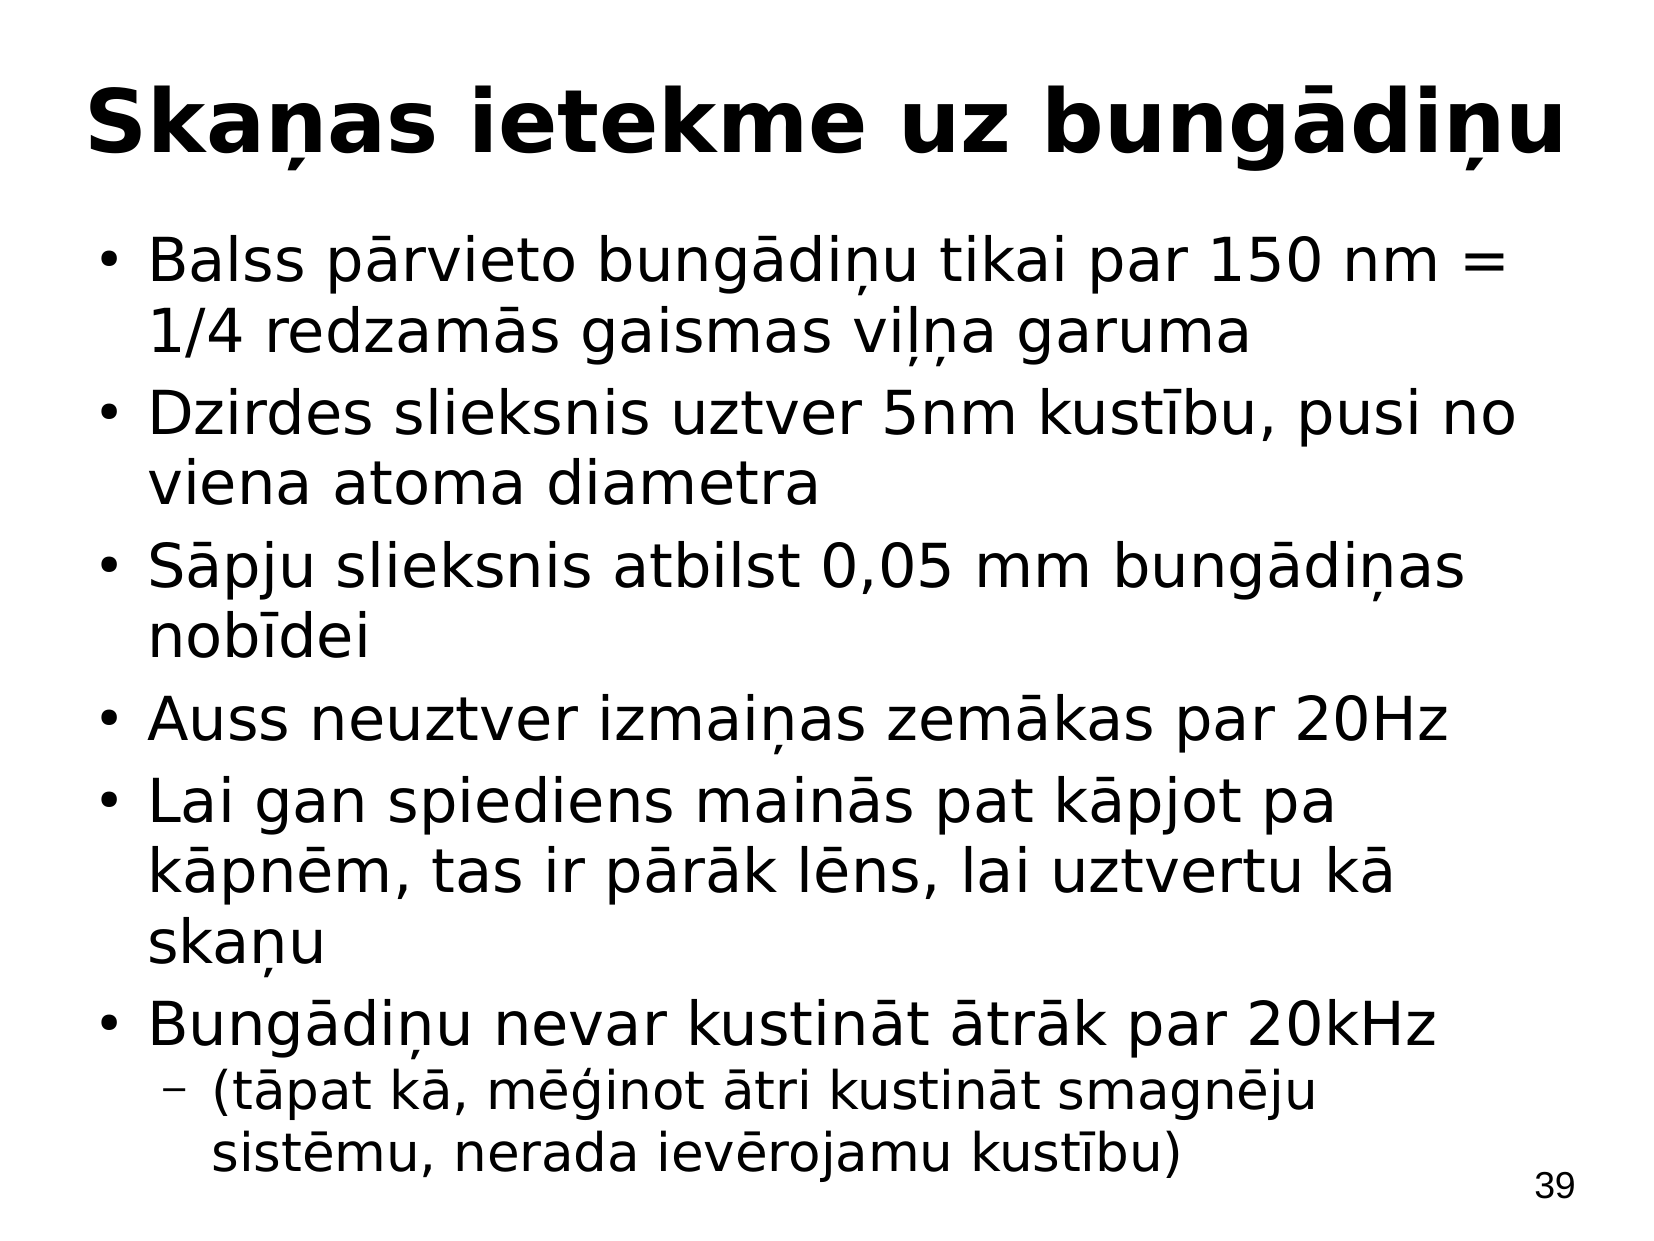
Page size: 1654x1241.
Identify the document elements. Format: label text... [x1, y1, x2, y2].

title Skaņas ietekme uz bungādiņu [82, 49, 1571, 195]
list Balss pārvieto bungādiņu tikai par 150 nm = 1/4 redzamās gaismas viļņa garuma Dzirdes slieksnis uztver 5nm kustību, pusi no viena atoma diametra Sāpju slieksnis atbilst 0,05 mm bungādiņas nobīdei Auss neuztver izmaiņas zemākas par 20Hz Lai gan spiediens mainās pat kāpjot pa kāpnēm, tas ir pārāk lēns, lai uztvertu kā skaņu Bungādiņu nevar kustināt ātrāk par 20kHz (tāpat kā, mēģinot ātri kustināt smagnēju sistēmu, nerada ievērojamu kustību) [82, 225, 1538, 1186]
